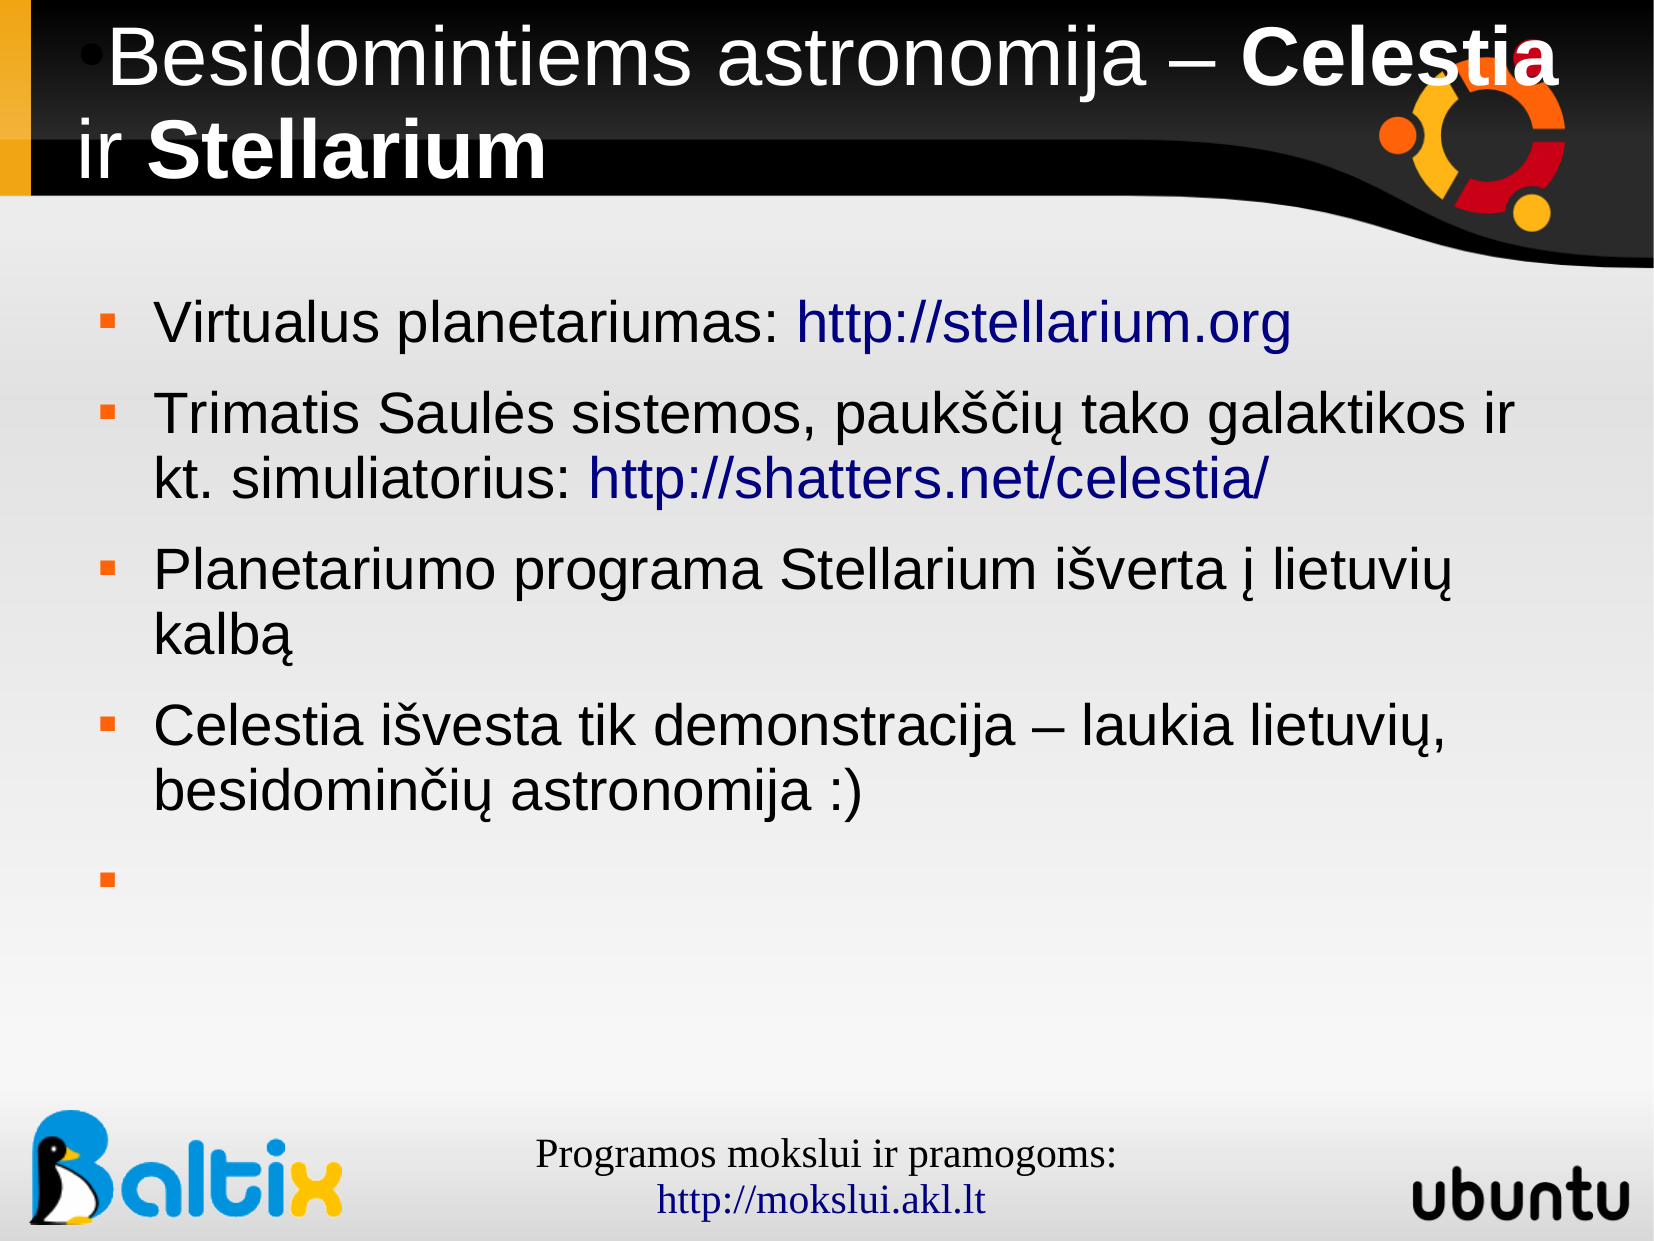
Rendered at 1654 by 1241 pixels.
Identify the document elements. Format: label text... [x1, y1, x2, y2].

title Besidomintiems astronomija – Celestia ir Stellarium [76, 0, 1565, 208]
list Virtualus planetariumas: http://stellarium.org Trimatis Saulės sistemos, paukščių tako galaktikos ir kt. simuliatorius: http://shatters.net/celestia/ Planetariumo programa Stellarium išverta į lietuvių kalbą Celestia išvesta tik demonstracija – laukia lietuvių, besidominčių astronomija :) [82, 290, 1571, 1109]
picture [0, 0, 1654, 1241]
